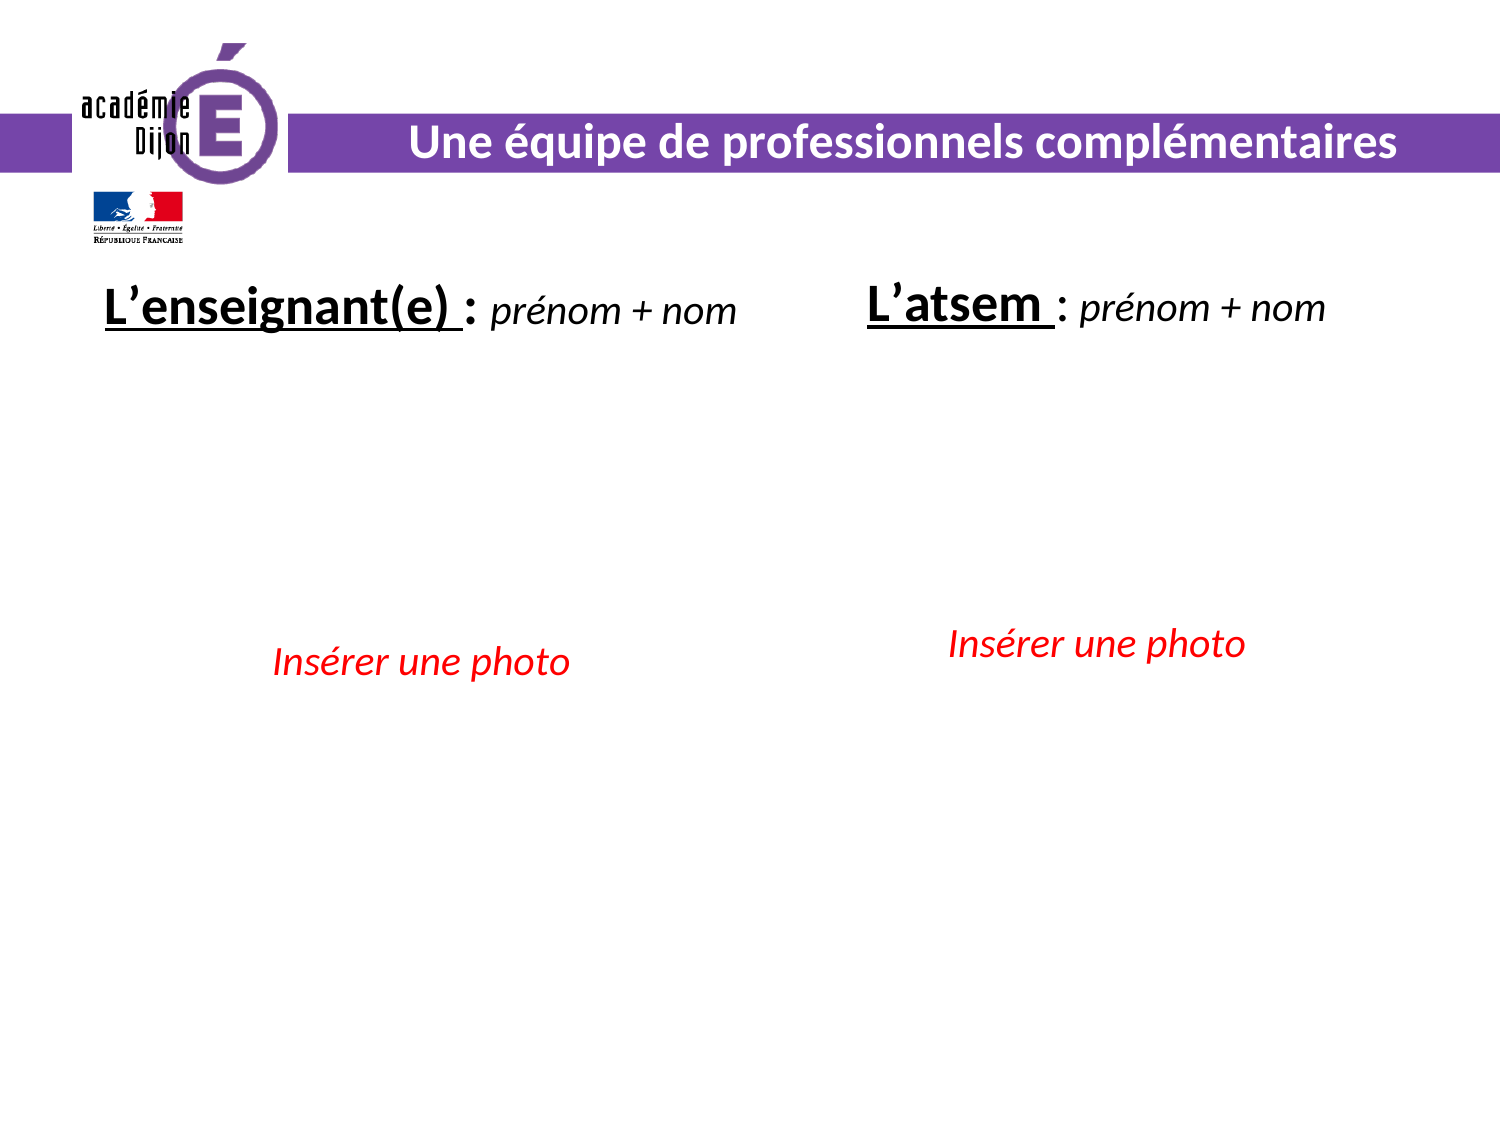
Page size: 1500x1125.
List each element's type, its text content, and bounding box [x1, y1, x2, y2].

picture [82, 43, 278, 243]
list L’enseignant(e) : prénom + nom Insérer une photo [75, 262, 768, 1005]
list L’atsem : prénom + nom Insérer une photo [767, 259, 1427, 1003]
title Une équipe de professionnels complémentaires [360, 45, 1425, 233]
